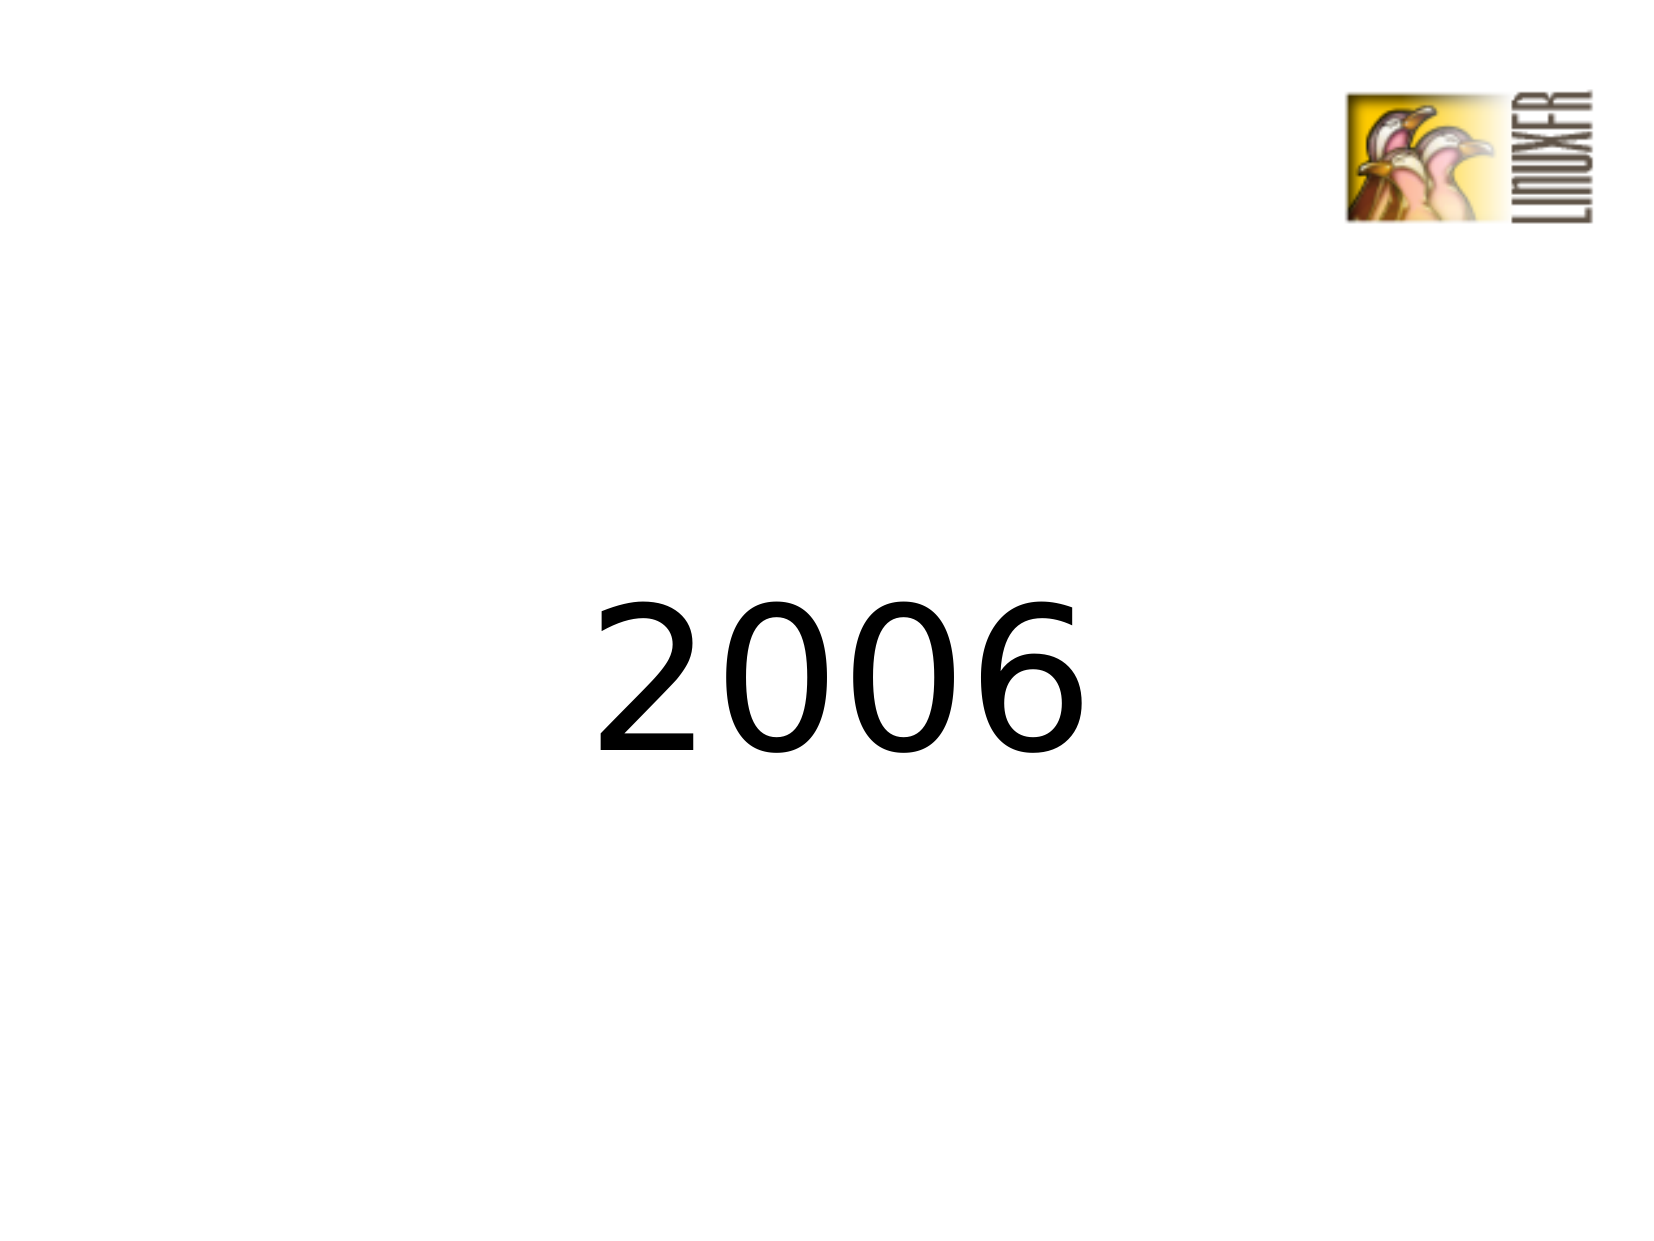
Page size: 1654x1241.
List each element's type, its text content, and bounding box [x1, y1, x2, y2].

subtitle 2006 [54, 259, 1628, 1103]
picture [1341, 88, 1601, 229]
